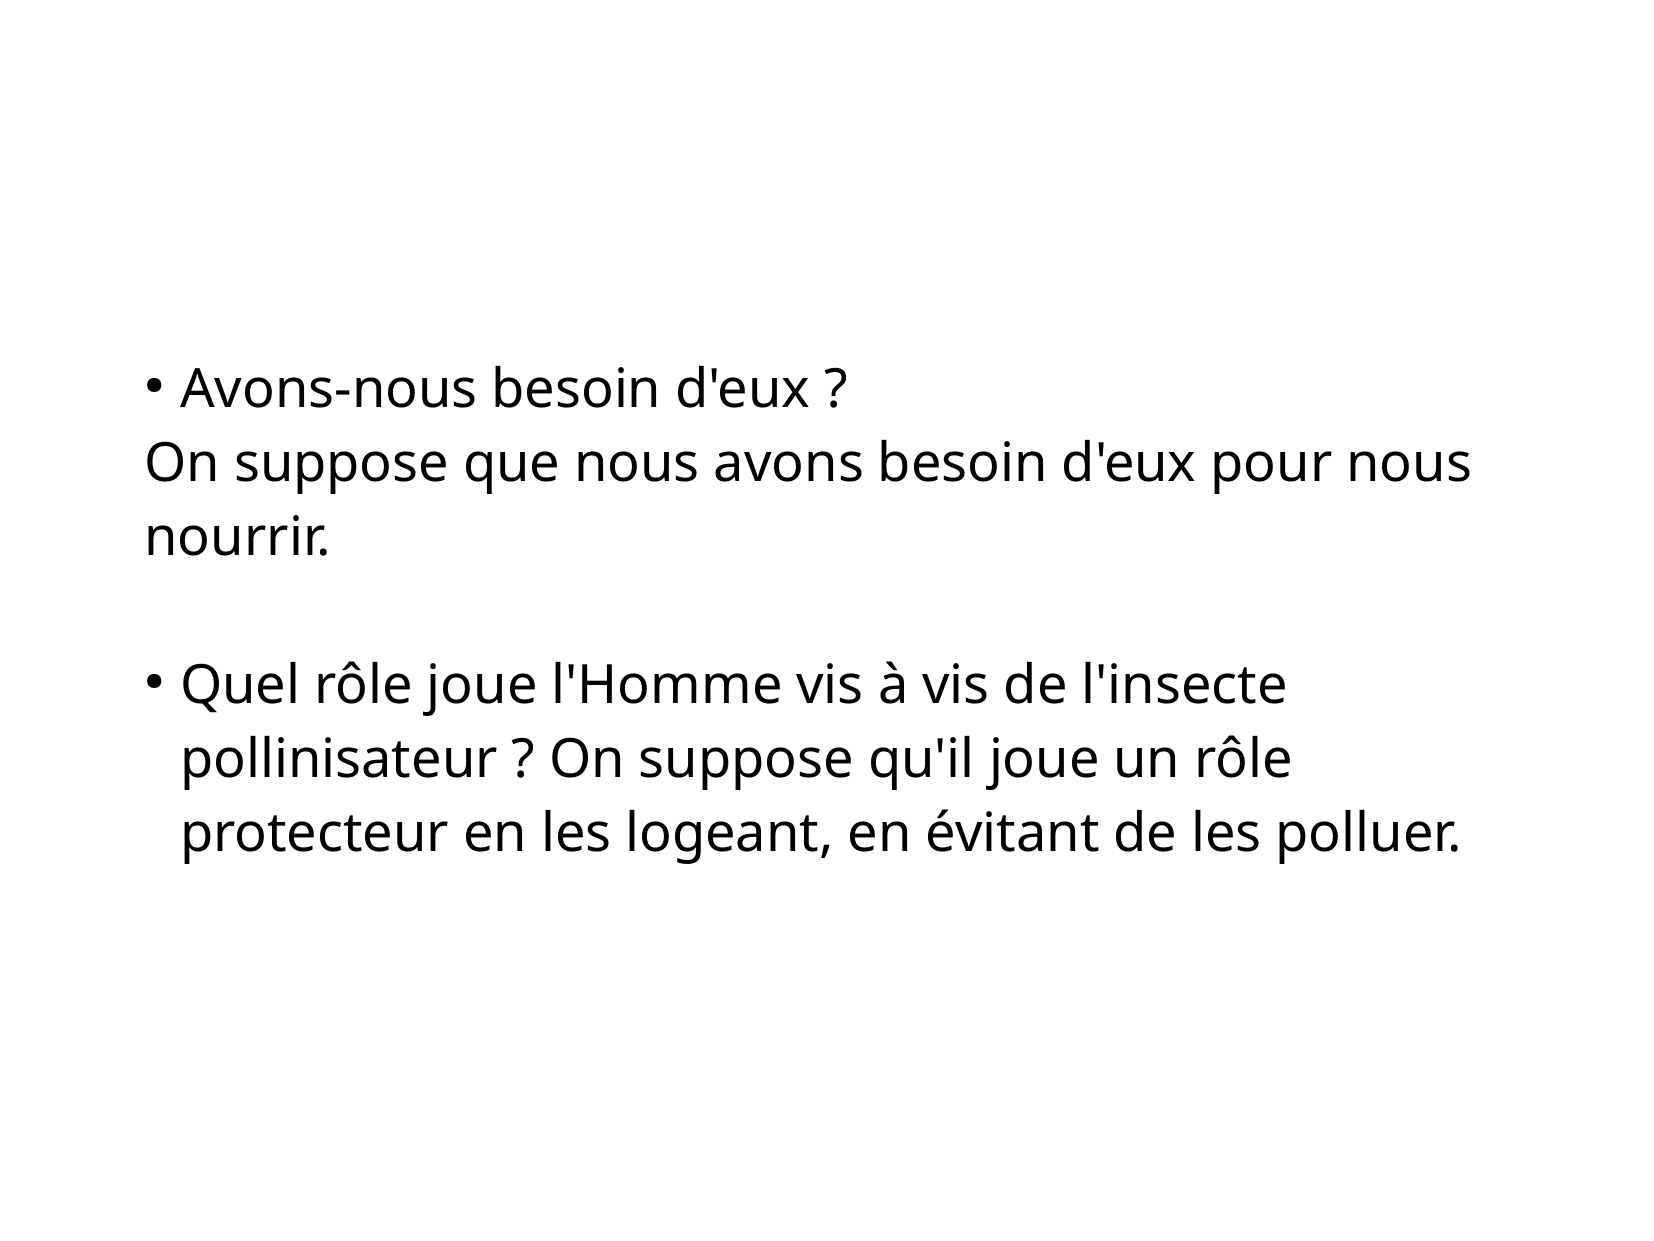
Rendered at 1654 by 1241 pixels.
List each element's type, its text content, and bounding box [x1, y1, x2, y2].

text_box Avons-nous besoin d'eux ? On suppose que nous avons besoin d'eux pour nous nourrir. Quel rôle joue l'Homme vis à vis de l'insecte pollinisateur ? On suppose qu'il joue un rôle protecteur en les logeant, en évitant de les polluer. [129, 342, 1536, 724]
